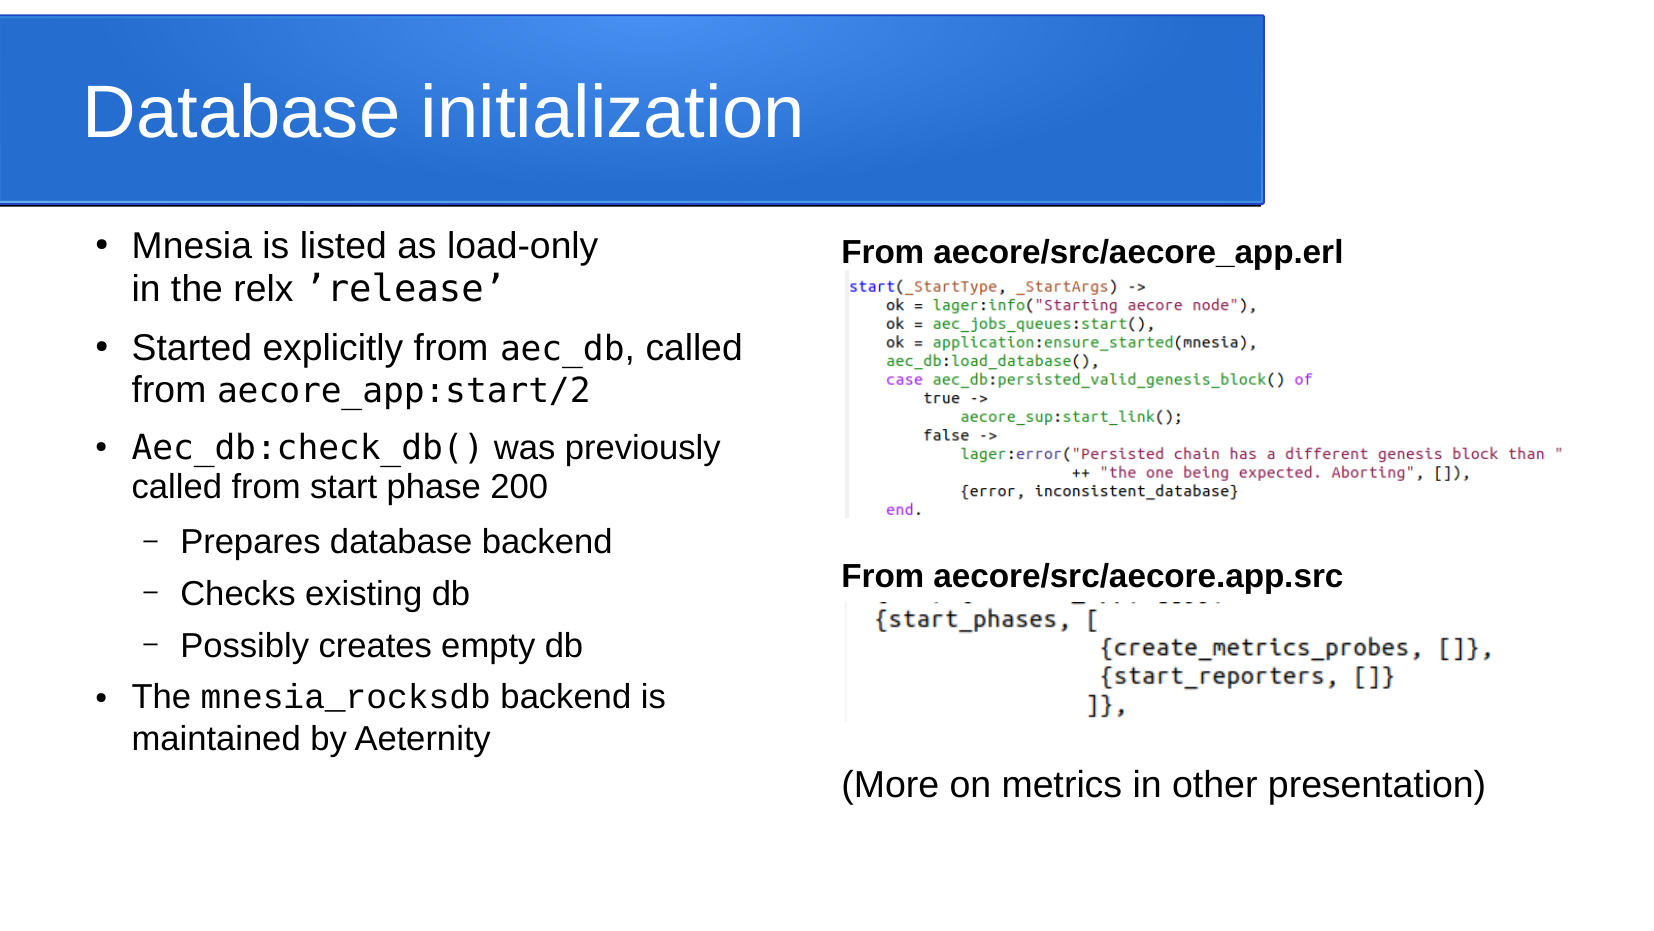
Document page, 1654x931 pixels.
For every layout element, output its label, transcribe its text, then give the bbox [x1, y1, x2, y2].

text_box From aecore/src/aecore.app.src [826, 550, 1642, 603]
picture [845, 278, 1572, 518]
text_box (More on metrics in other presentation) [826, 755, 1536, 813]
picture [845, 603, 1518, 722]
list Mnesia is listed as load-only in the relx ’release’ Started explicitly from aec_db, called from aecore_app:start/2 Aec_db:check_db() was previously called from start phase 200 Prepares database backend Checks existing db Possibly creates empty db The mnesia_rocksdb backend is maintained by Aeternity [82, 224, 809, 764]
text_box From aecore/src/aecore_app.erl [826, 225, 1642, 278]
title Database initialization [82, 35, 1235, 189]
